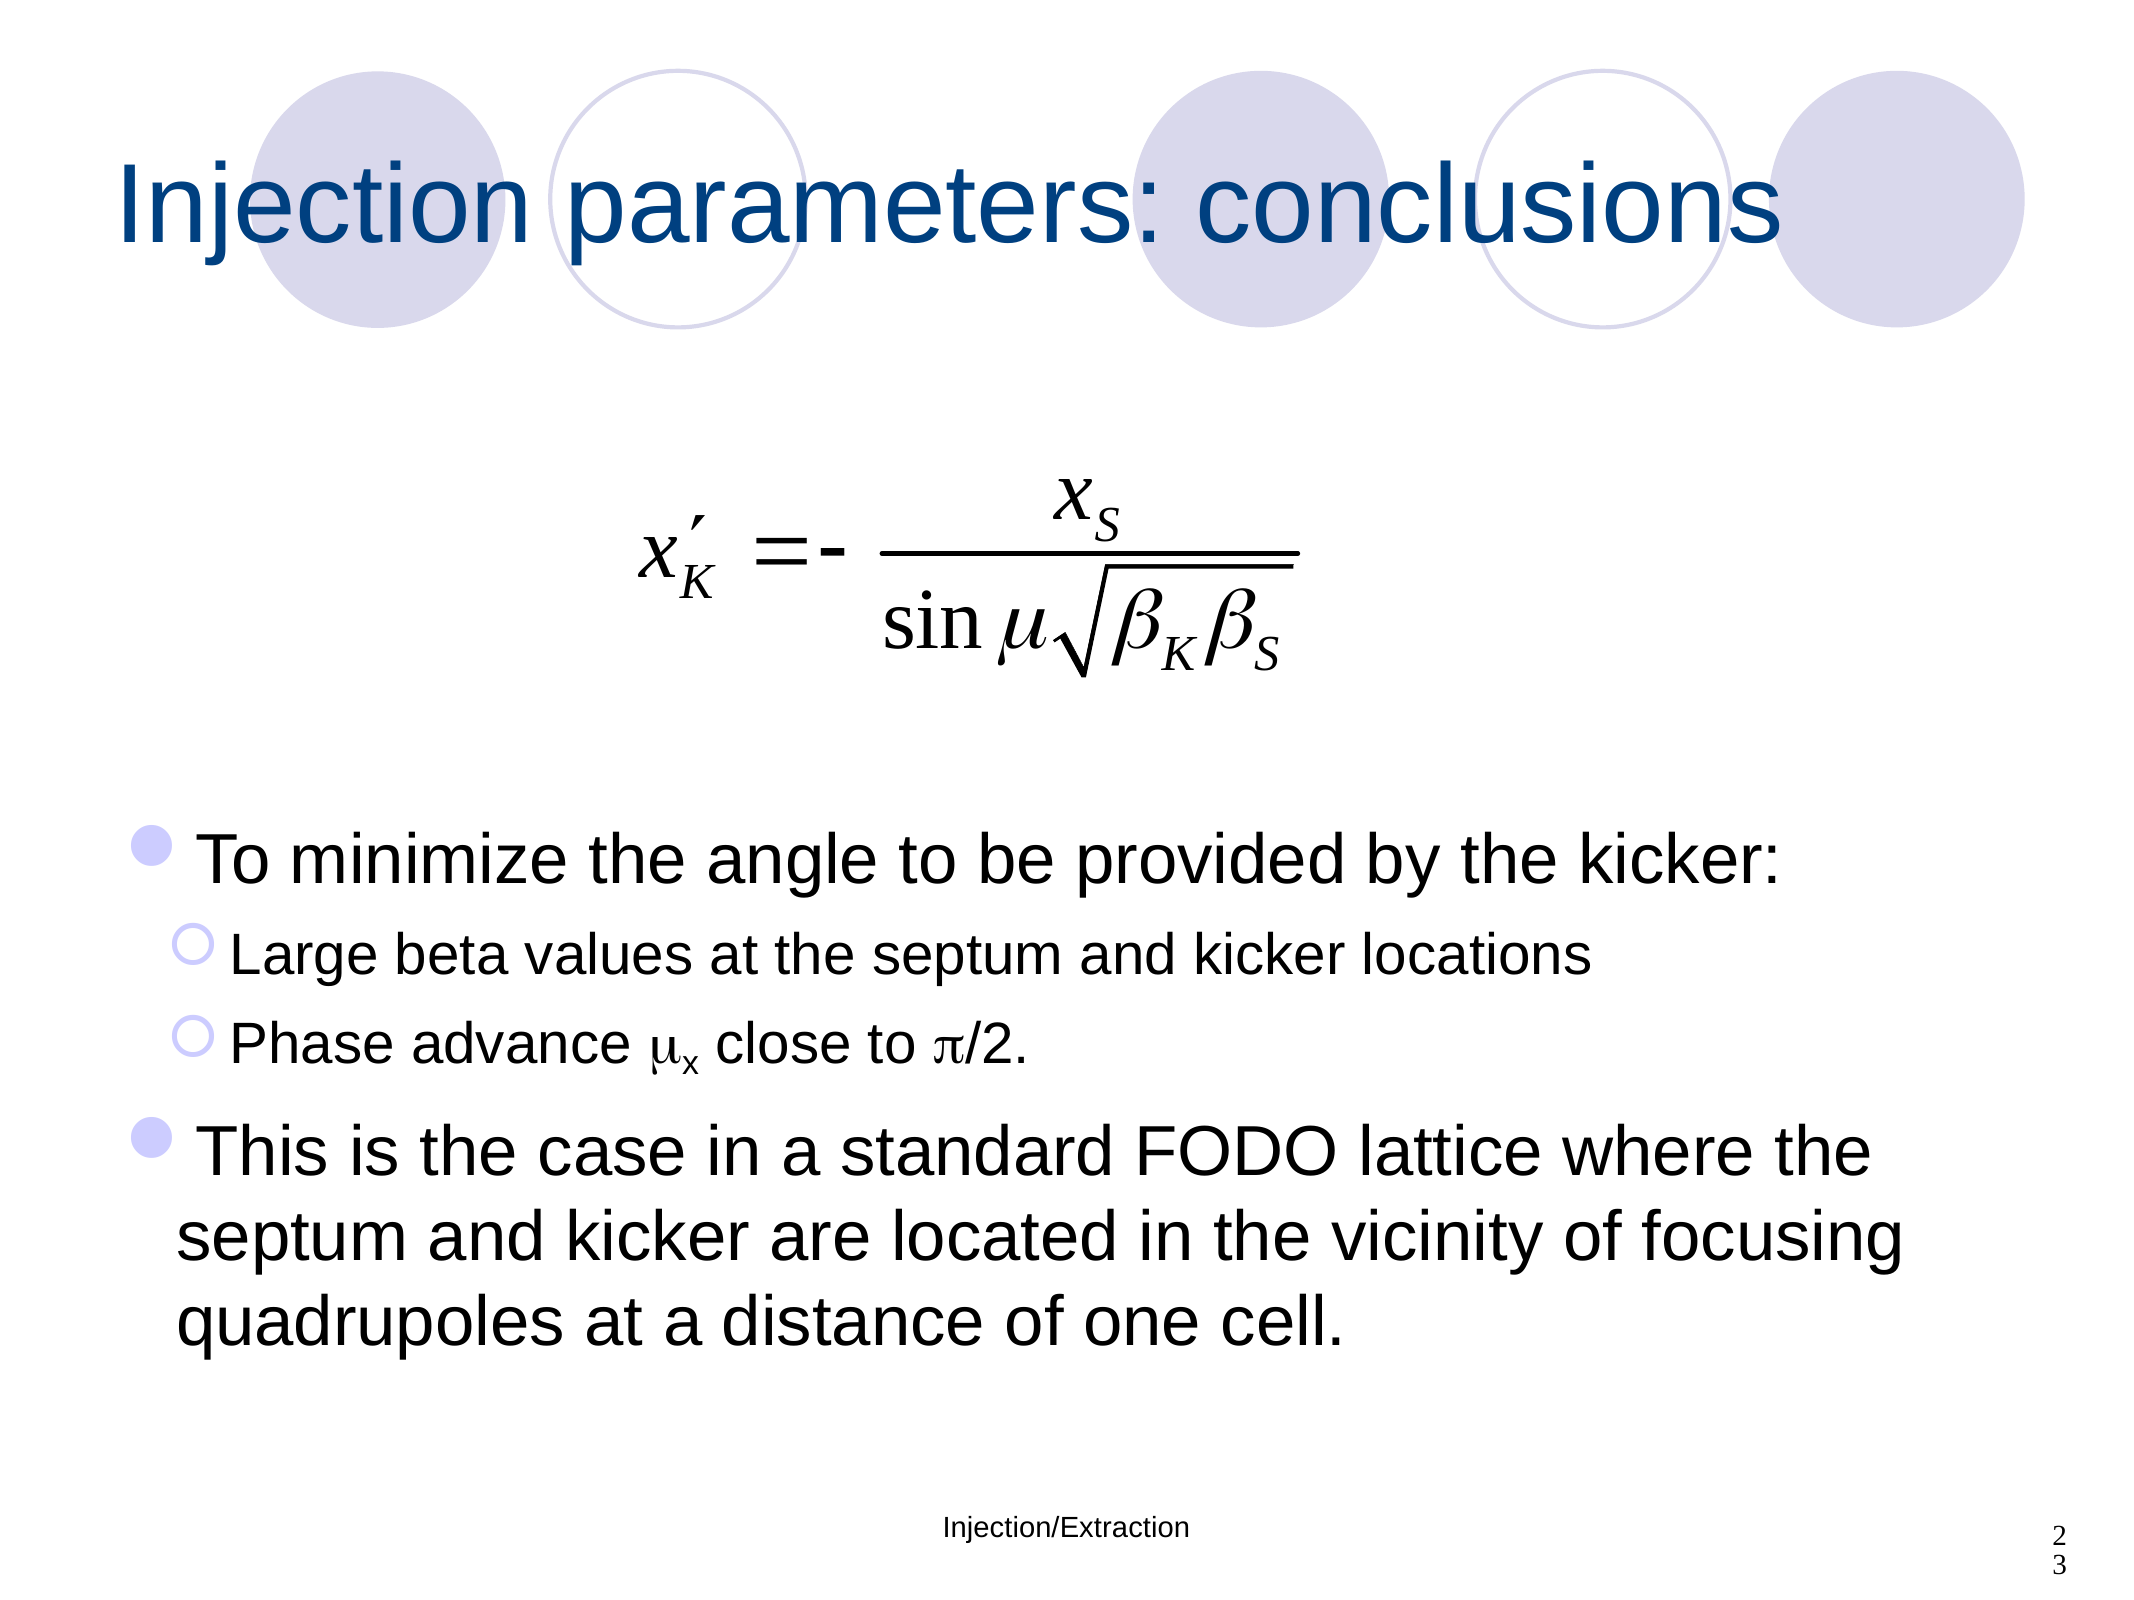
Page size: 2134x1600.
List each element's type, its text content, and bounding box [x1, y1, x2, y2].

title Injection parameters: conclusions [106, 21, 2028, 372]
list To minimize the angle to be provided by the kicker: Large beta values at the septum and kicker locations Phase advance x close to /2. This is the case in a standard FODO lattice where the septum and kicker are located in the vicinity of focusing quadrupoles at a distance of one cell. [106, 372, 2028, 1600]
